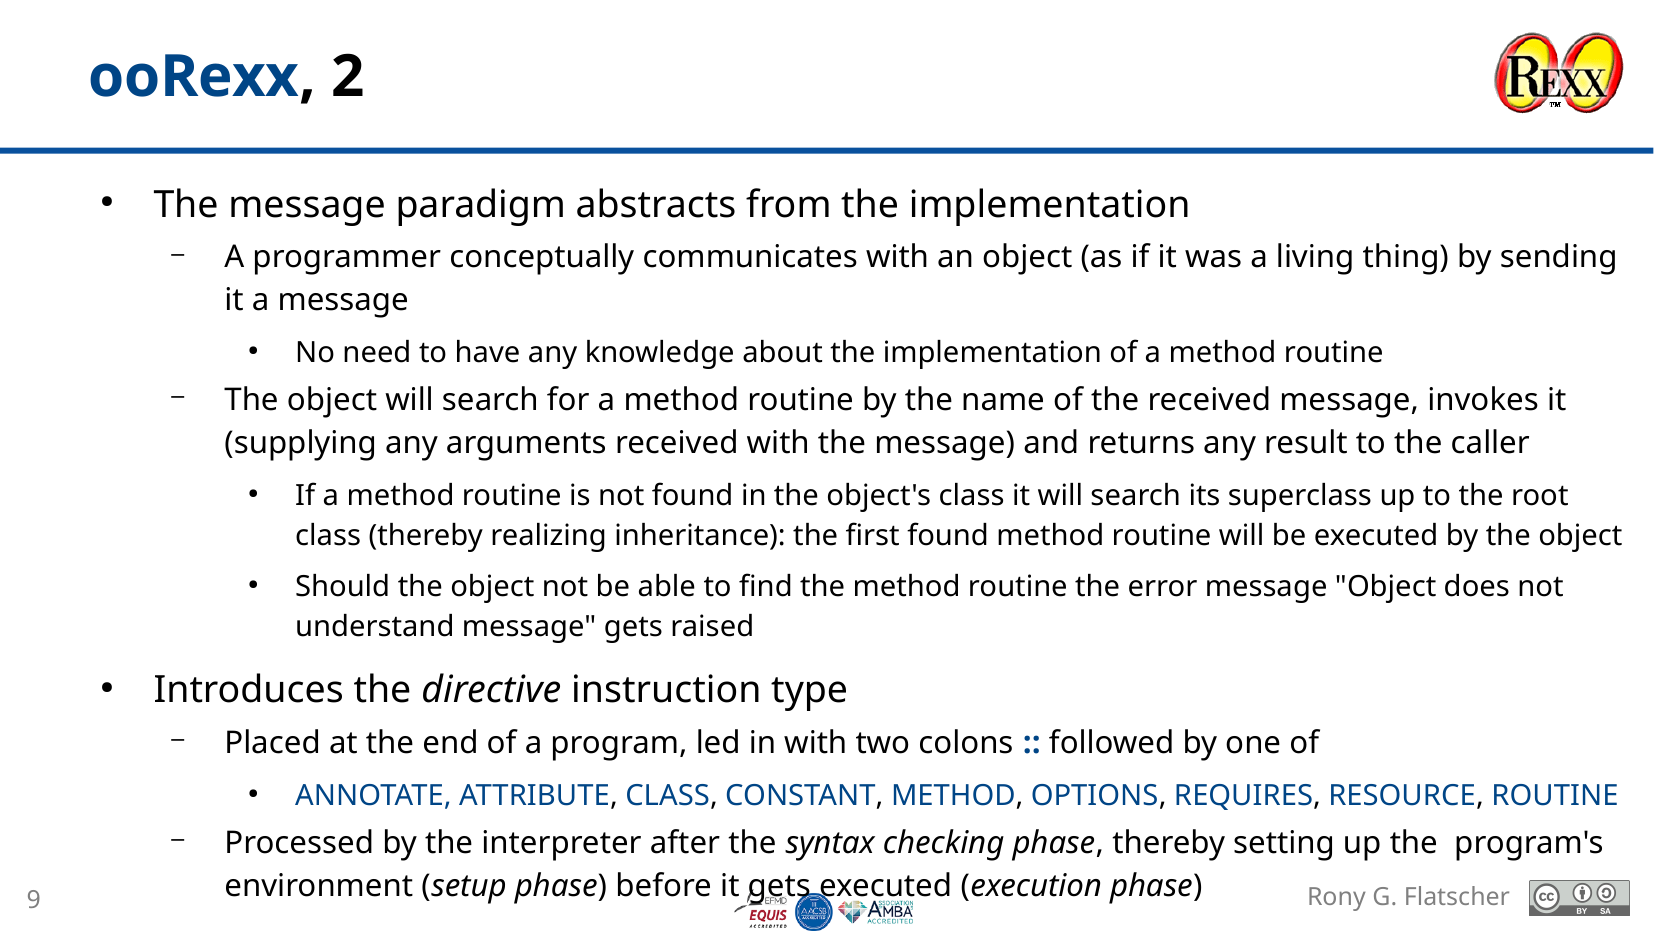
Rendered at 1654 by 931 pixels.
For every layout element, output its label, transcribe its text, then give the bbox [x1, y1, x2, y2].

picture [752, 889, 761, 894]
picture [1491, 27, 1625, 115]
list The message paradigm abstracts from the implementation A programmer conceptually communicates with an object (as if it was a living thing) by sending it a message No need to have any knowledge about the implementation of a method routine The object will search for a method routine by the name of the received message, invokes it (supplying any arguments received with the message) and returns any result to the caller If a method routine is not found in the object's class it will search its superclass up to the root class (thereby realizing inheritance): the first found method routine will be executed by the object Should the object not be able to find the method routine the error message "Object does not understand message" gets raised Introduces the directive instruction type Placed at the end of a program, led in with two colons :: followed by one of ANNOTATE, ATTRIBUTE, CLASS, CONSTANT, METHOD, OPTIONS, REQUIRES, RESOURCE, ROUTINE Processed by the interpreter after the syntax checking phase, thereby setting up the program's environment (setup phase) before it gets executed (execution phase) [82, 177, 1632, 857]
picture [734, 889, 913, 931]
picture [889, 889, 898, 894]
title ooRexx, 2 [29, 0, 1654, 148]
